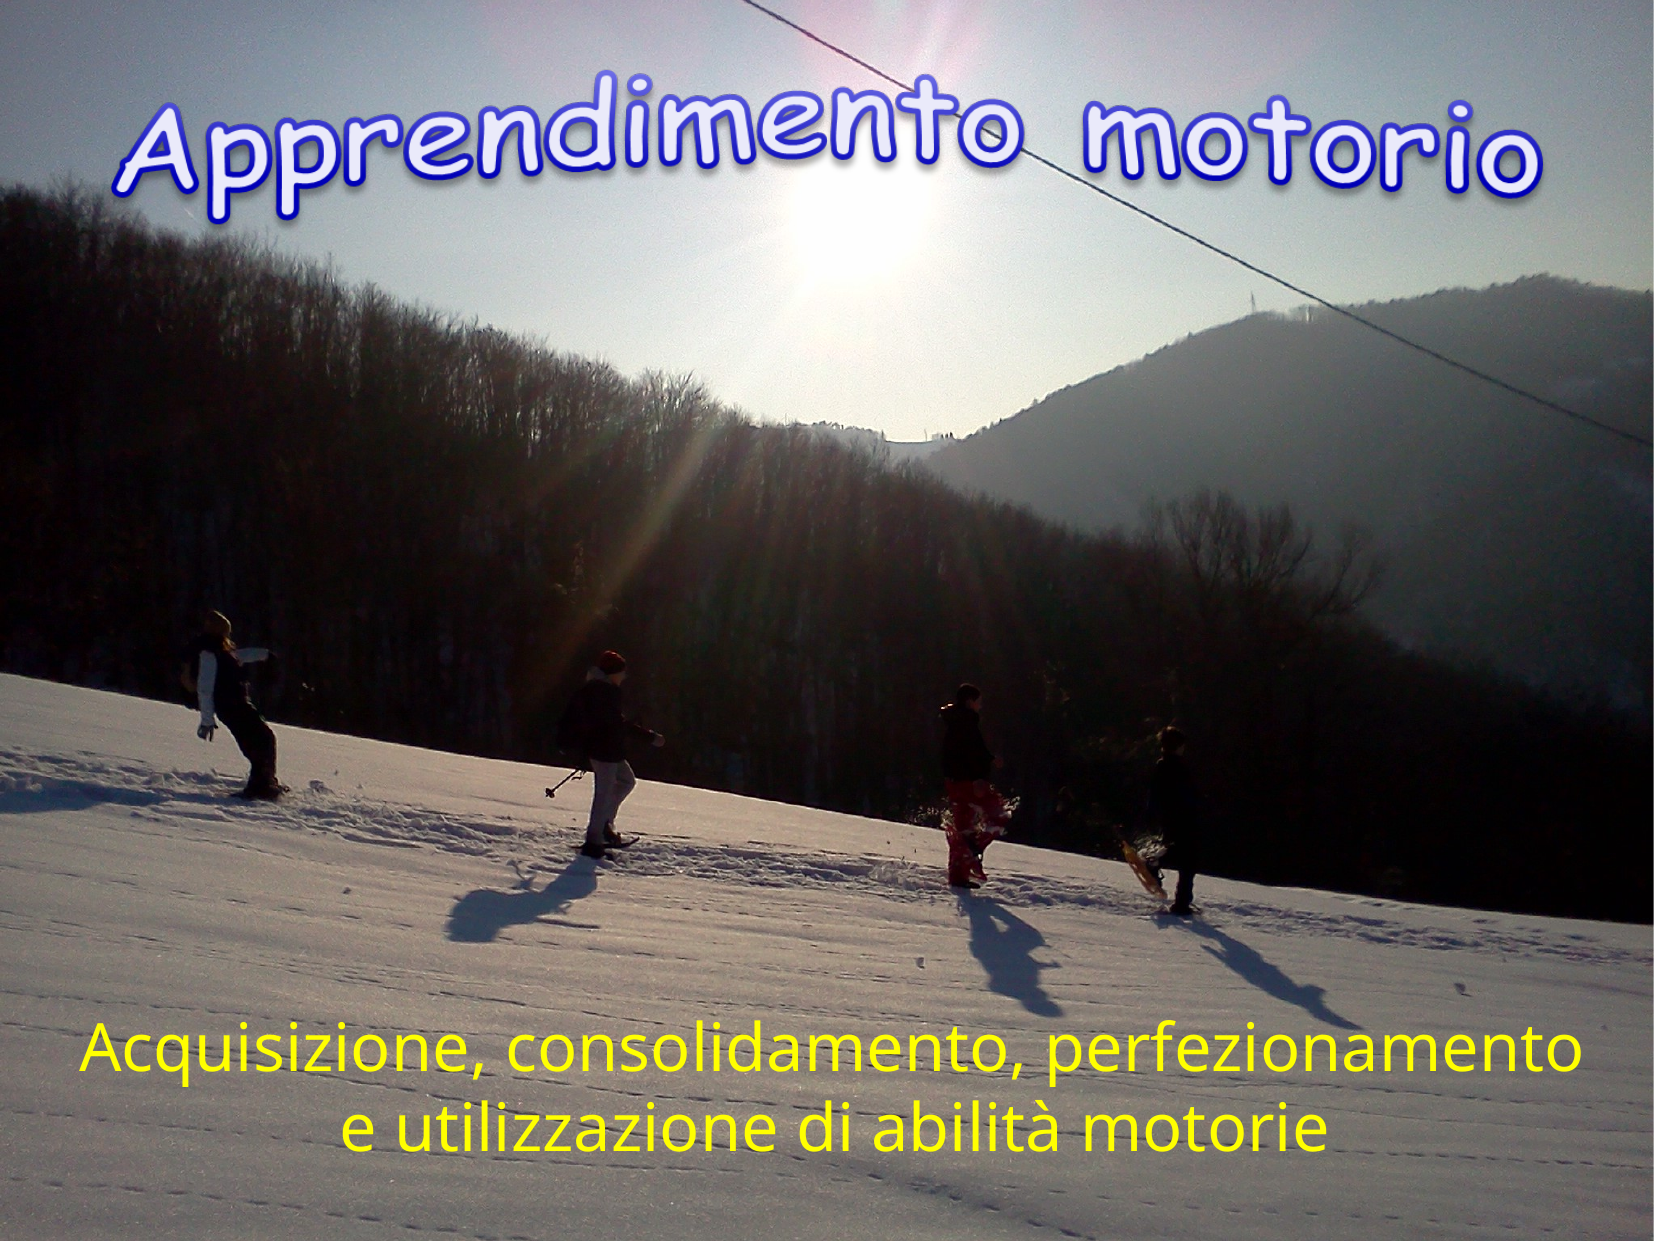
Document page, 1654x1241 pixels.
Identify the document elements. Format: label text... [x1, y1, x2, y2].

text_box Acquisizione, consolidamento, perfezionamento e utilizzazione di abilità motorie [71, 763, 1595, 1241]
picture [0, 0, 1654, 1241]
